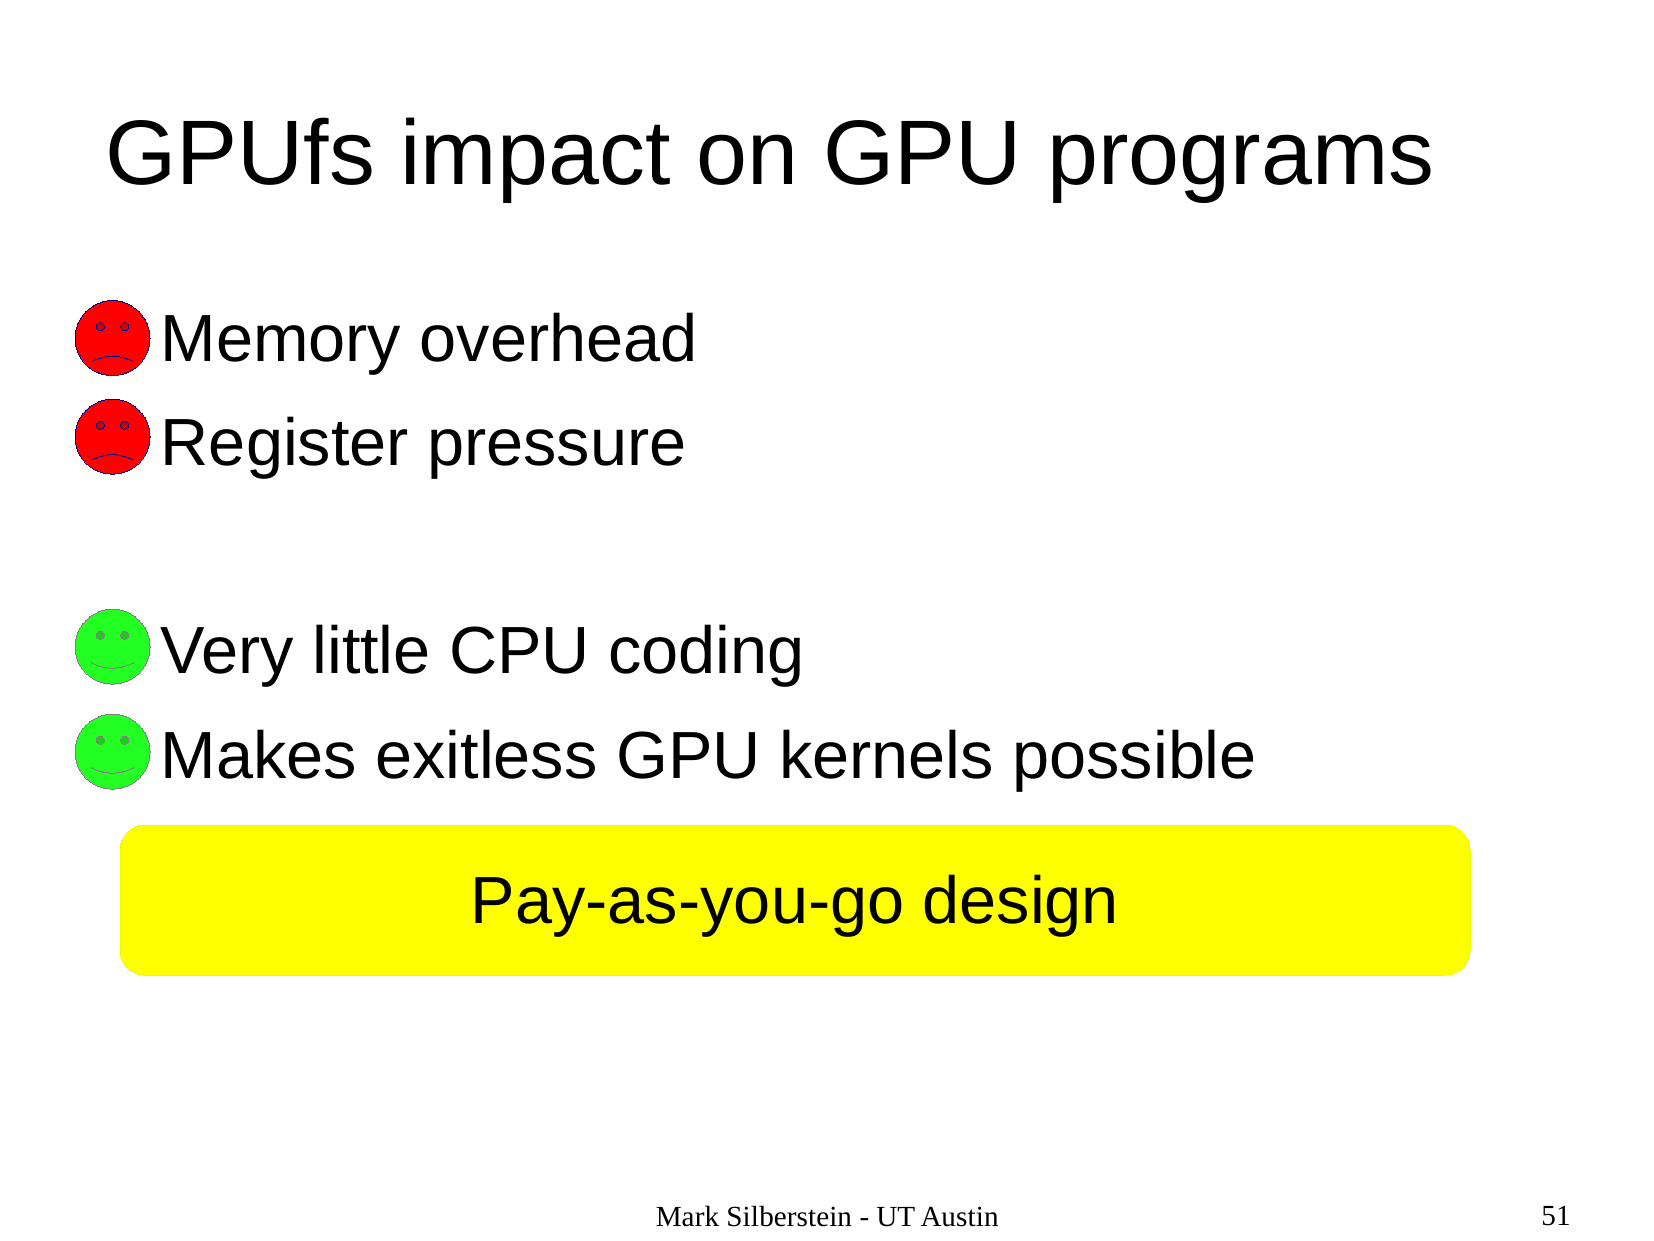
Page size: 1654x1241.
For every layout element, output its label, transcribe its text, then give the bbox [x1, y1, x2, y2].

title GPUfs impact on GPU programs [26, 49, 1516, 257]
text_box [75, 609, 151, 685]
text_box Pay-as-you-go design [120, 825, 1471, 976]
text_box [75, 714, 151, 790]
list Memory overhead Register pressure Very little CPU coding Makes exitless GPU kernels possible [90, 300, 1579, 834]
text_box [75, 399, 151, 475]
text_box [75, 300, 151, 376]
